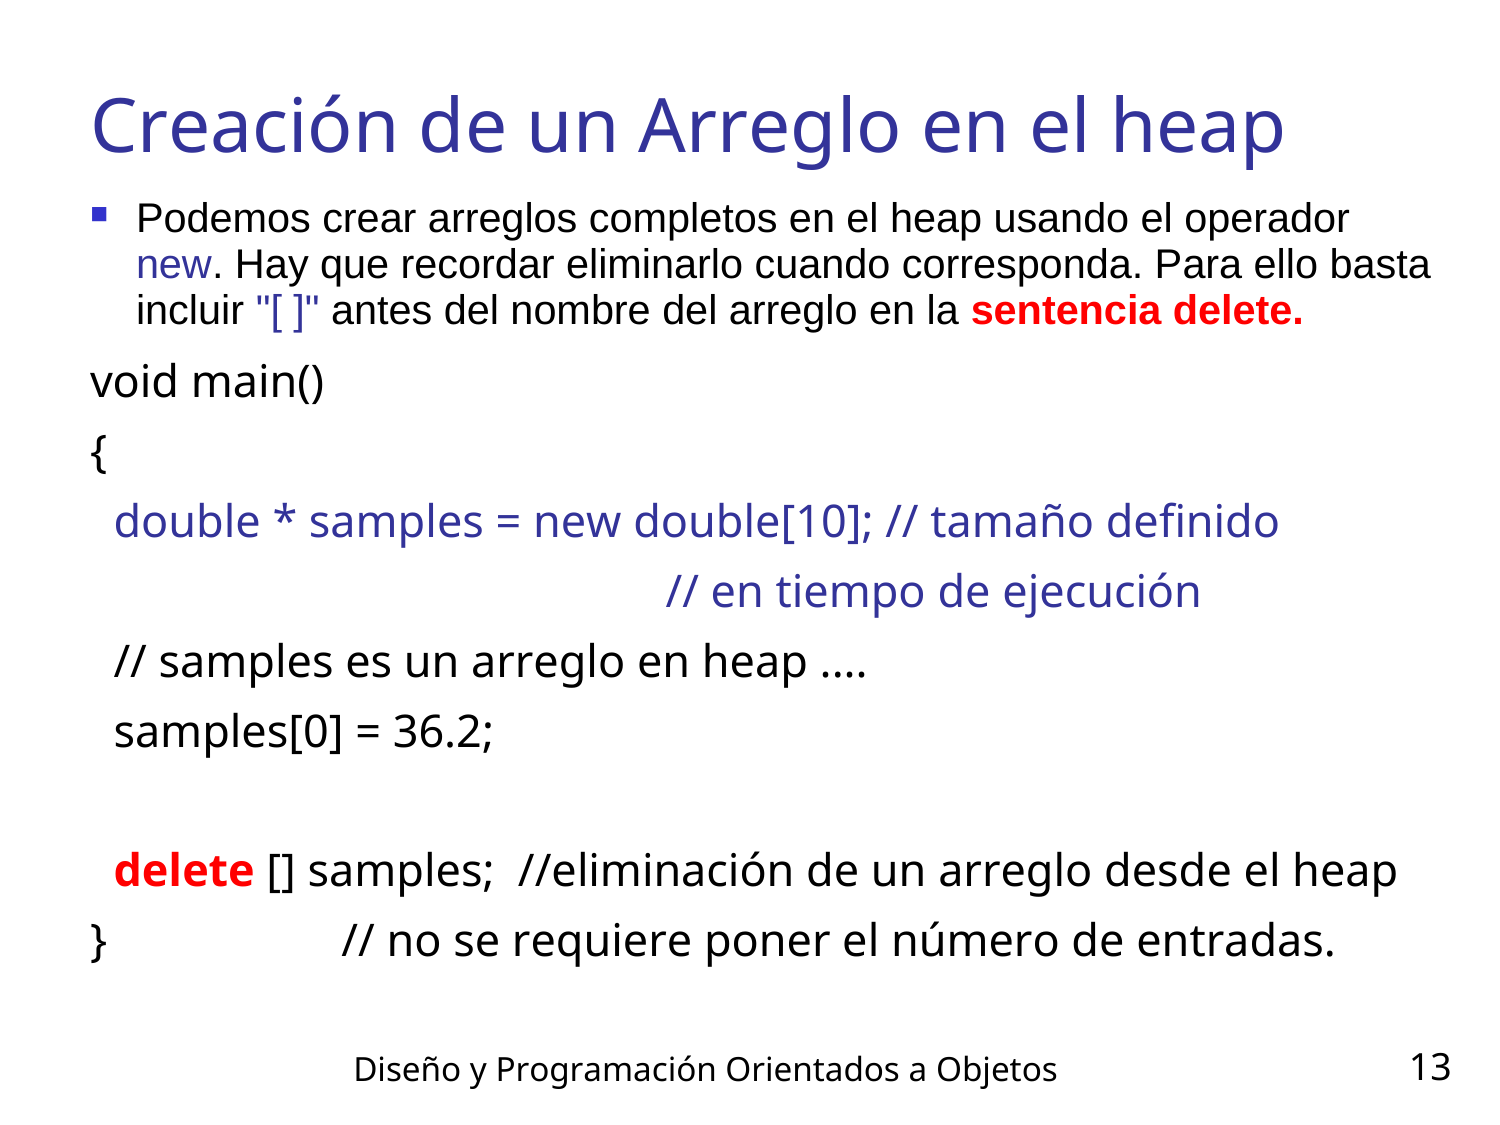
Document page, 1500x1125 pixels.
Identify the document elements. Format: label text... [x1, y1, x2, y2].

list Podemos crear arreglos completos en el heap usando el operador new. Hay que recordar eliminarlo cuando corresponda. Para ello basta incluir "[ ]" antes del nombre del arreglo en la sentencia delete. void main()‏ { double * samples = new double[10]; // tamaño definido // en tiempo de ejecución // samples es un arreglo en heap .... samples[0] = 36.2; delete [] samples; //eliminación de un arreglo desde el heap } // no se requiere poner el número de entradas. [75, 187, 1462, 1051]
title Creación de un Arreglo en el heap [75, 19, 1466, 182]
